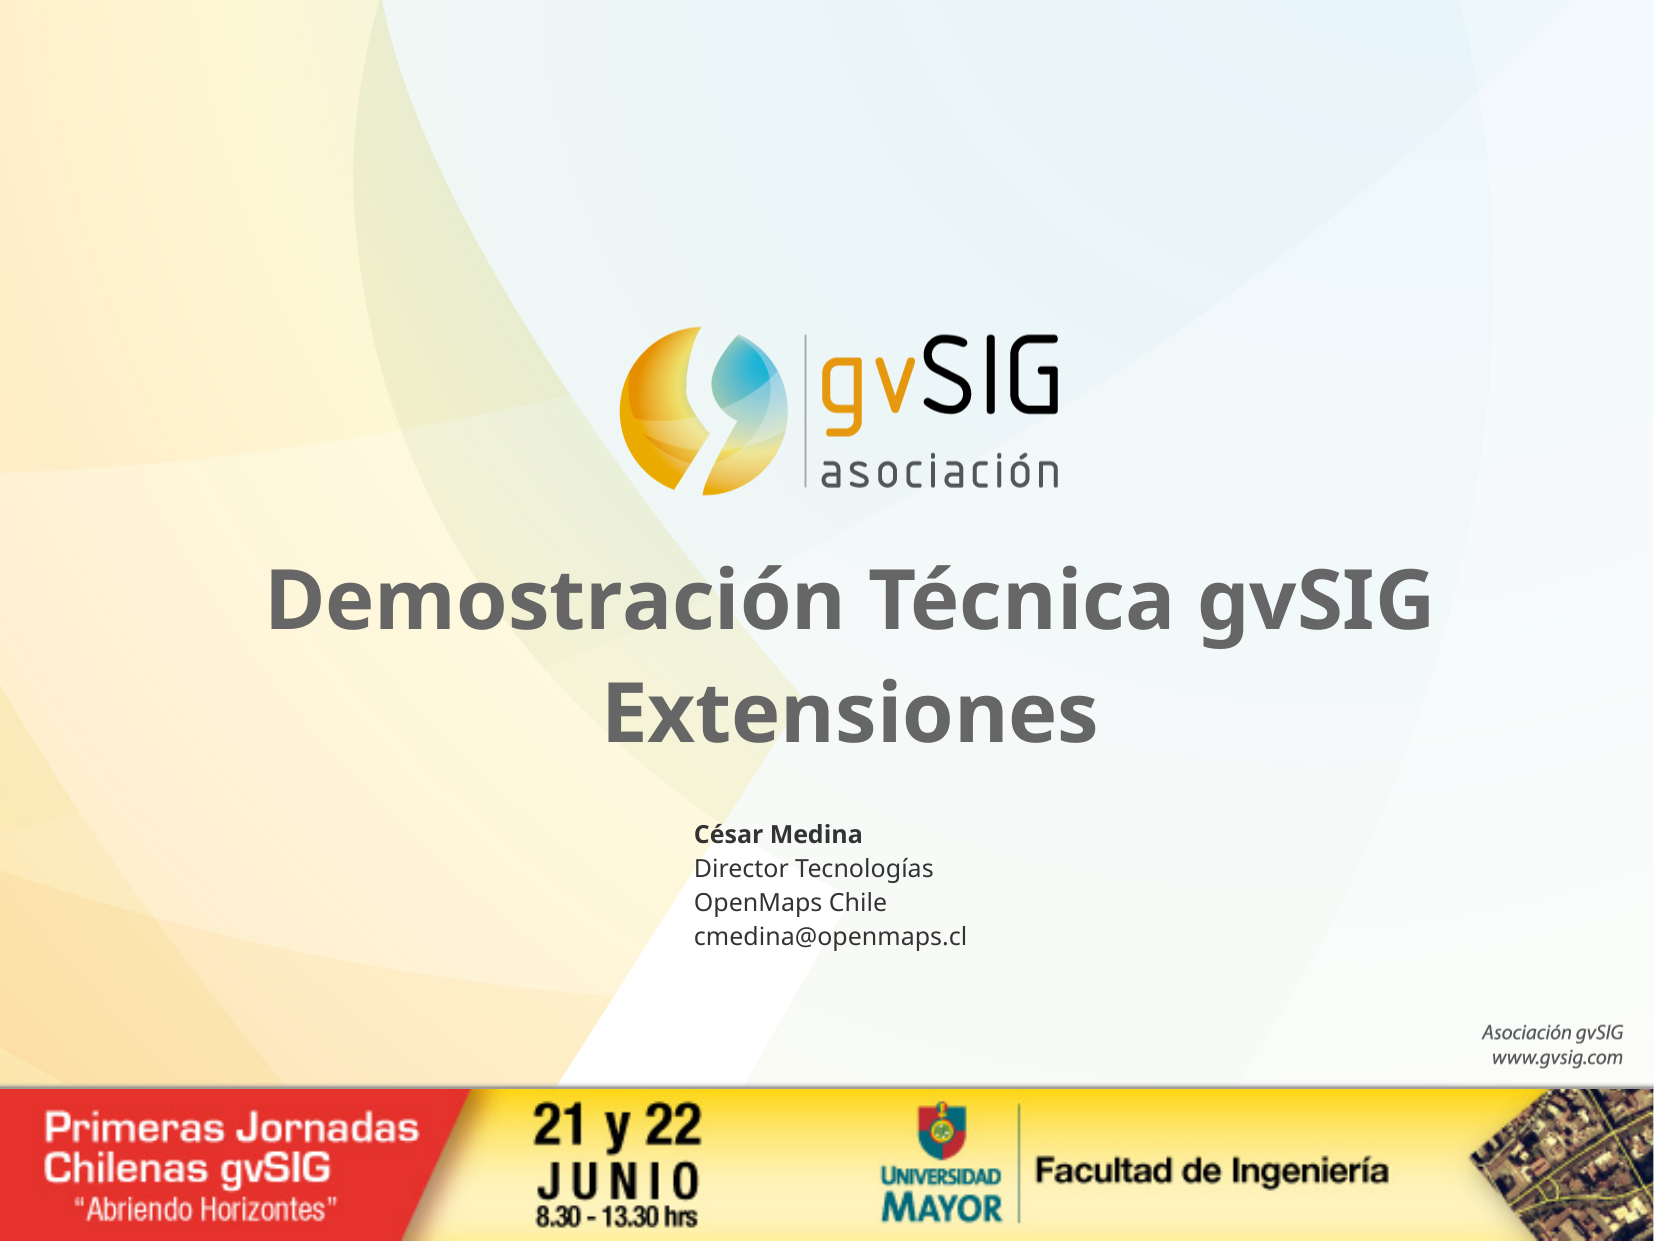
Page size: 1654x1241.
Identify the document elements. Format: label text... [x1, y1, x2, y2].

text_box César Medina Director Tecnologías OpenMaps Chile cmedina@openmaps.cl [679, 808, 1211, 941]
picture [0, 0, 1654, 1241]
title Demostración Técnica gvSIG Extensiones [135, 556, 1565, 751]
